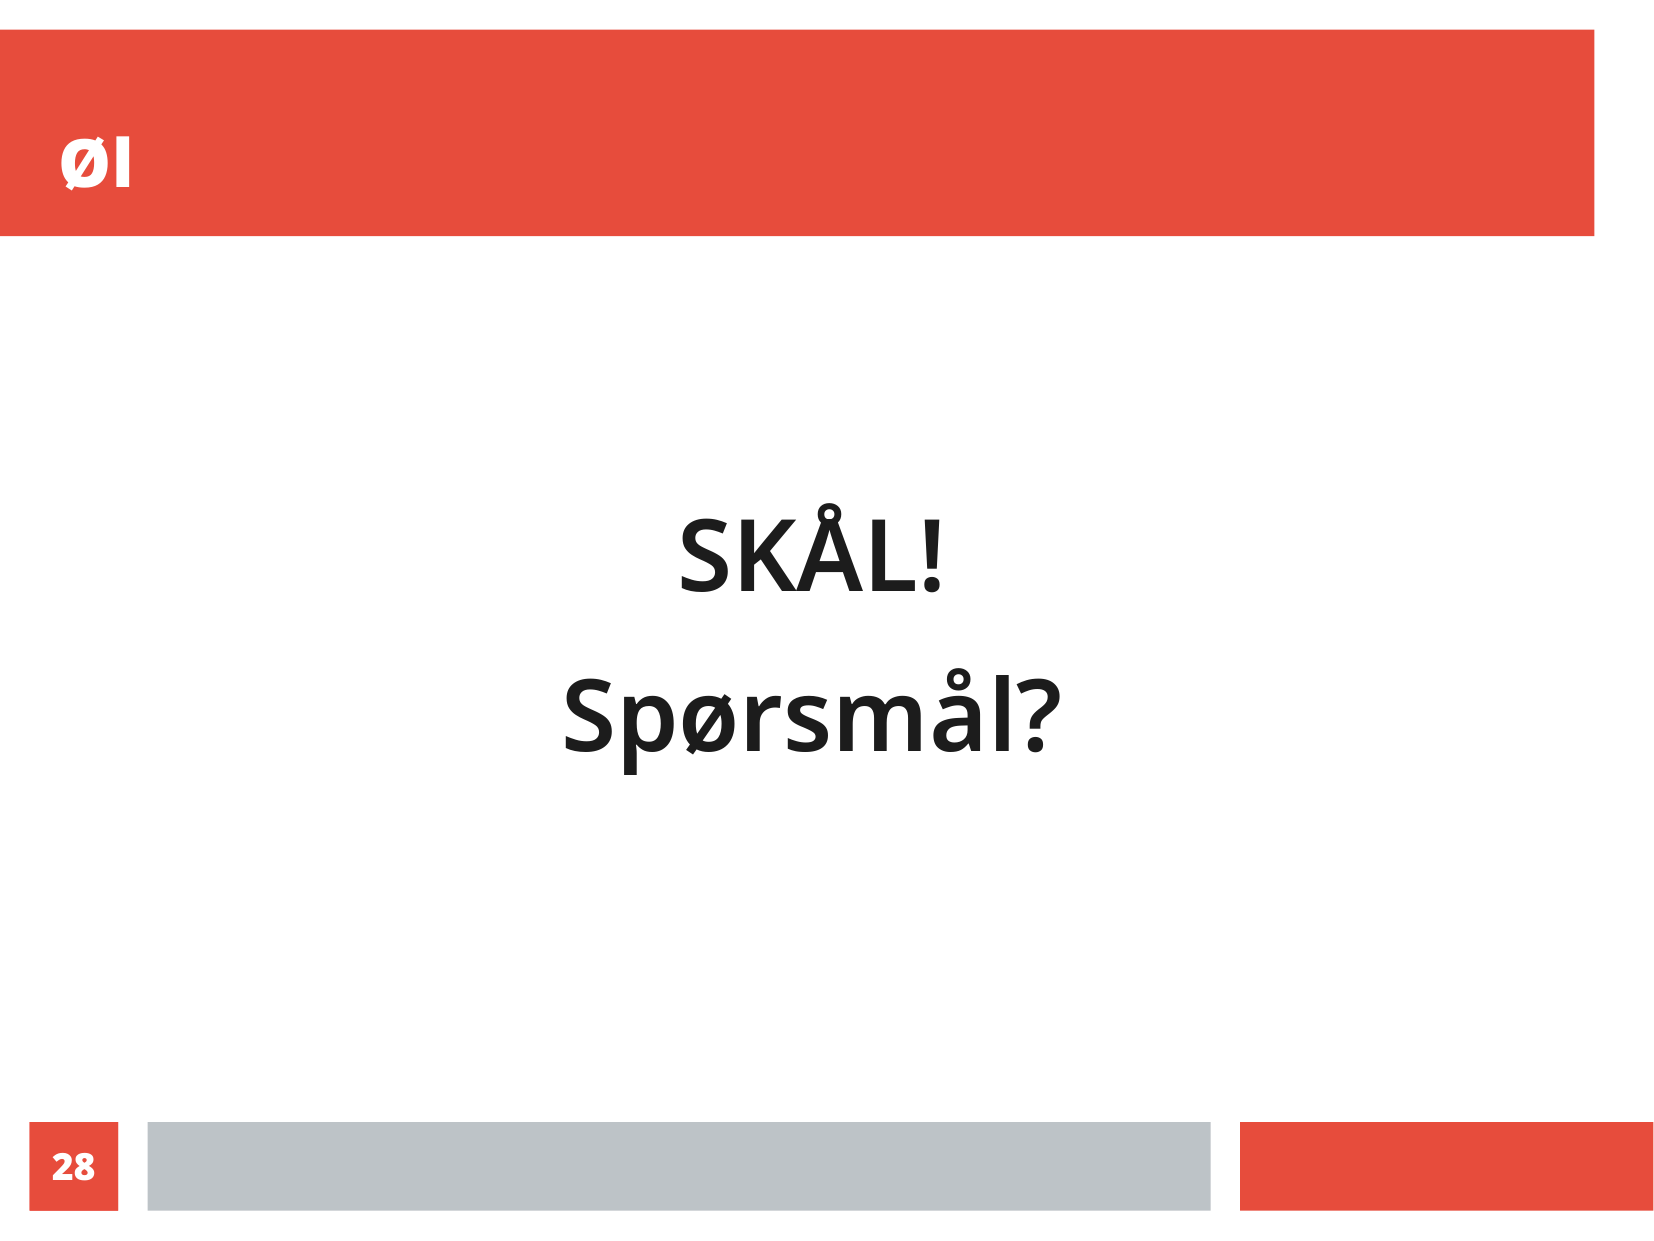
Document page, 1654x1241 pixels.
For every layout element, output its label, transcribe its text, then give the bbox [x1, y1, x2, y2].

list SKÅL! Spørsmål? [59, 324, 1565, 1093]
title Øl [59, 59, 1595, 207]
